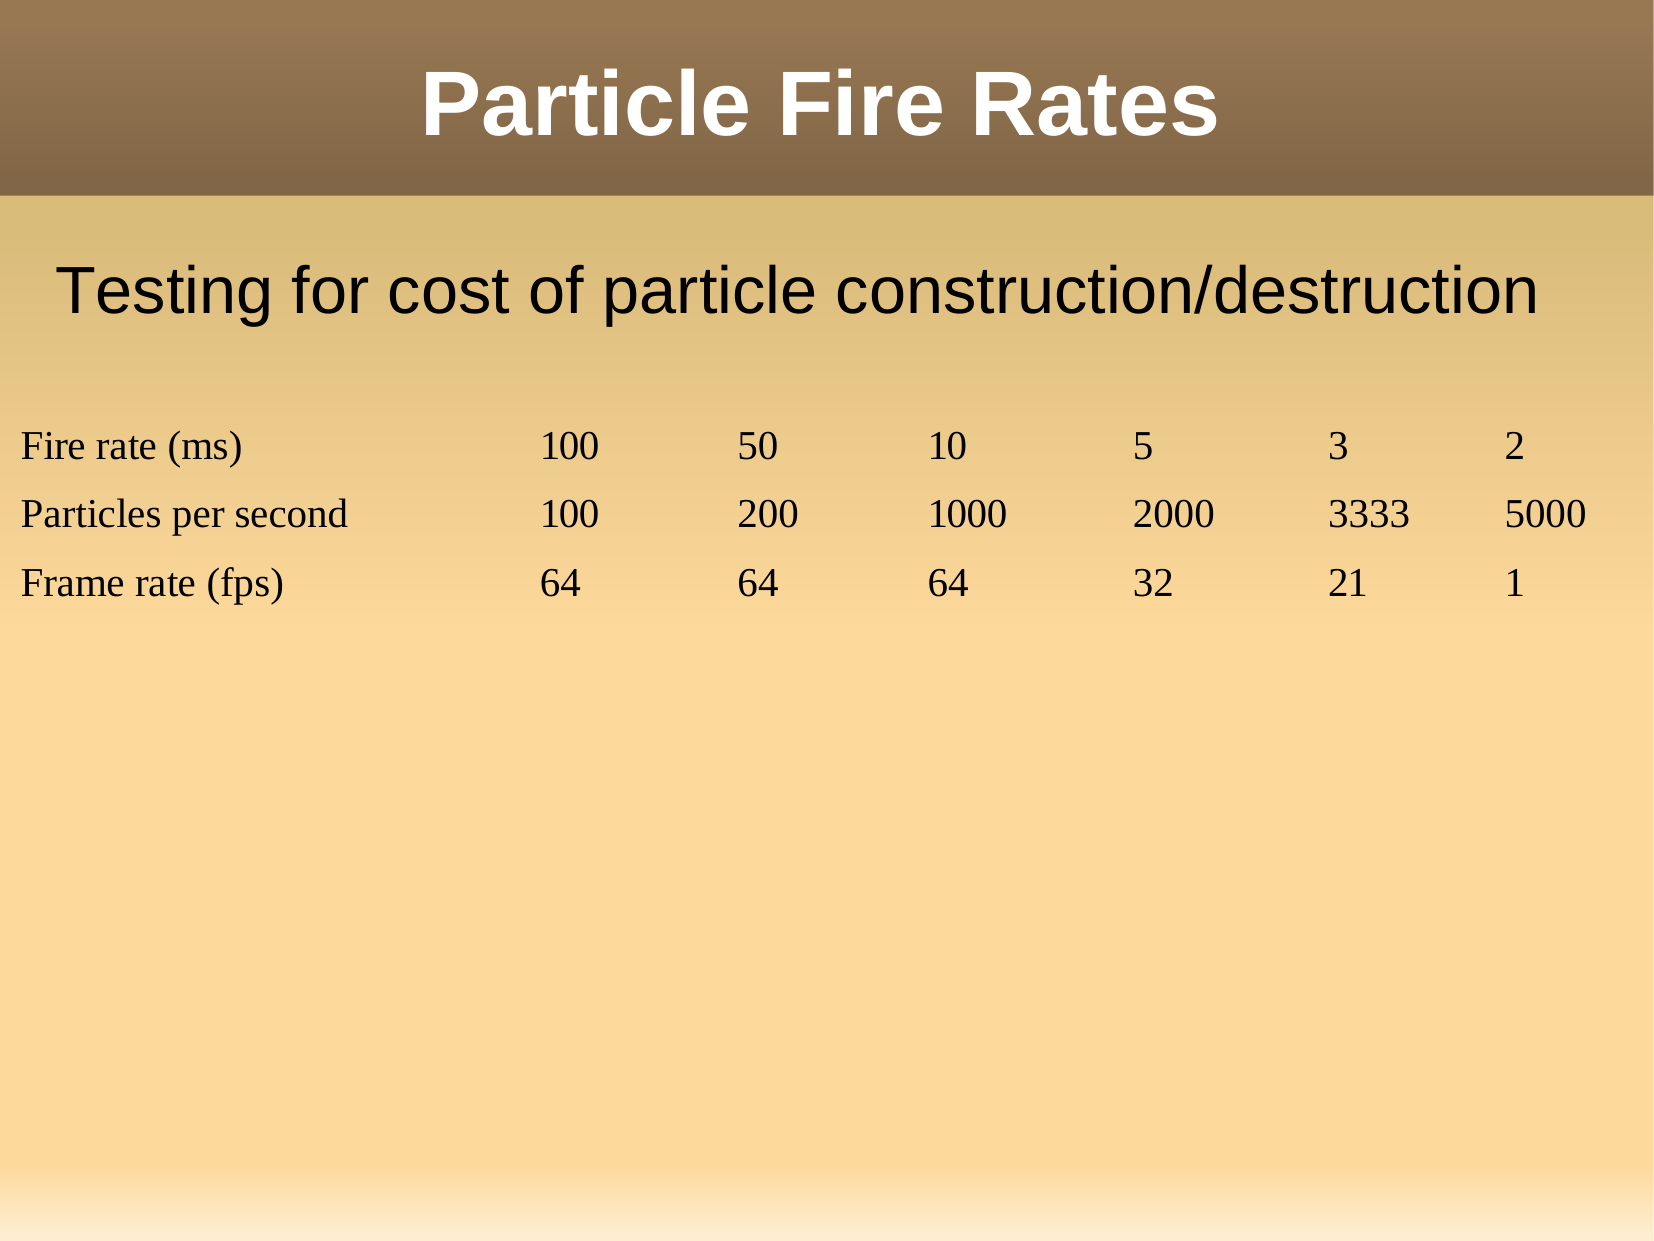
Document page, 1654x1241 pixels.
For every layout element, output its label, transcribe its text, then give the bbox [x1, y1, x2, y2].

picture [0, 0, 1654, 1241]
chart [8, 412, 1654, 703]
list Testing for cost of particle construction/destruction [37, 252, 1613, 376]
title Particle Fire Rates [76, 7, 1565, 200]
